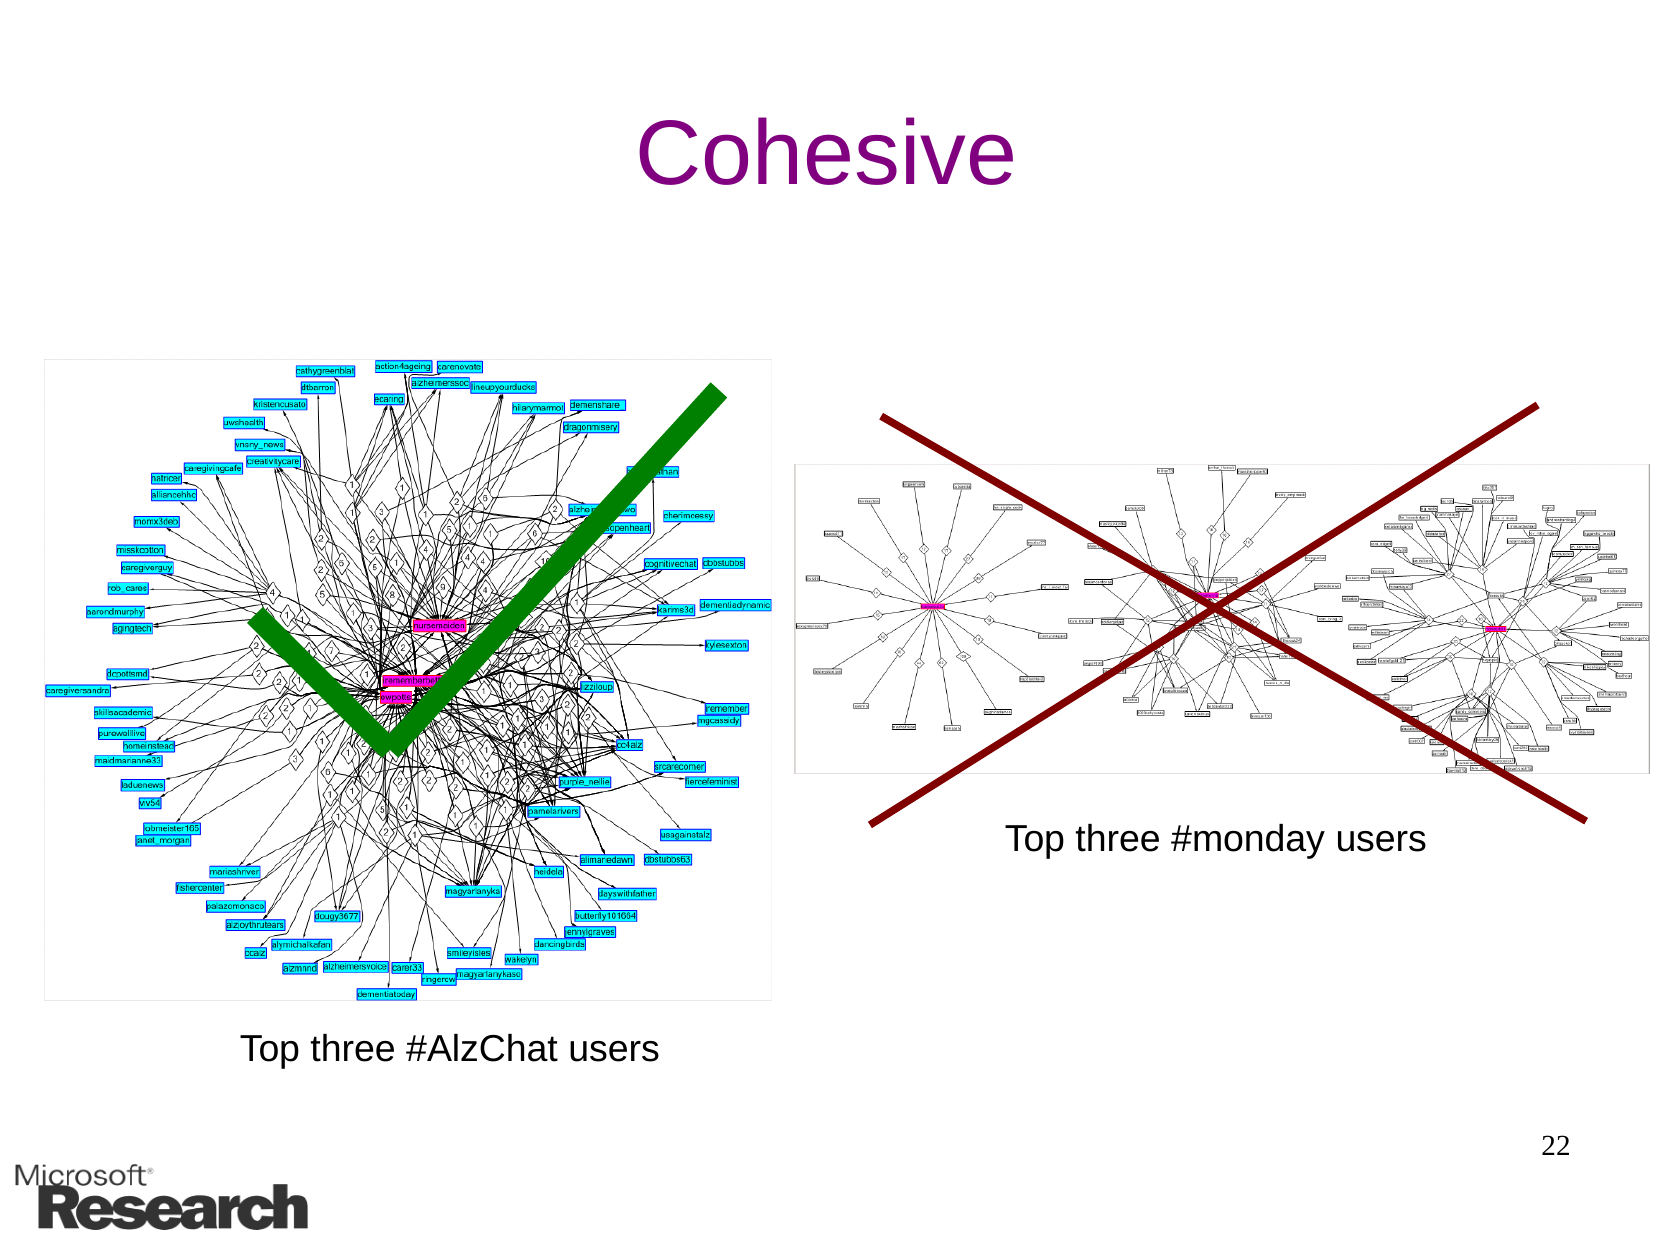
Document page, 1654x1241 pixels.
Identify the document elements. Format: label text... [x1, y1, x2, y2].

title Cohesive [82, 49, 1571, 257]
text_box Top three #AlzChat users [224, 1019, 680, 1077]
picture [974, 464, 1435, 603]
picture [44, 359, 772, 1001]
picture [794, 464, 1206, 774]
picture [5, 1148, 322, 1241]
picture [1224, 464, 1650, 774]
text_box Top three #monday users [989, 809, 1447, 867]
picture [960, 613, 1494, 774]
